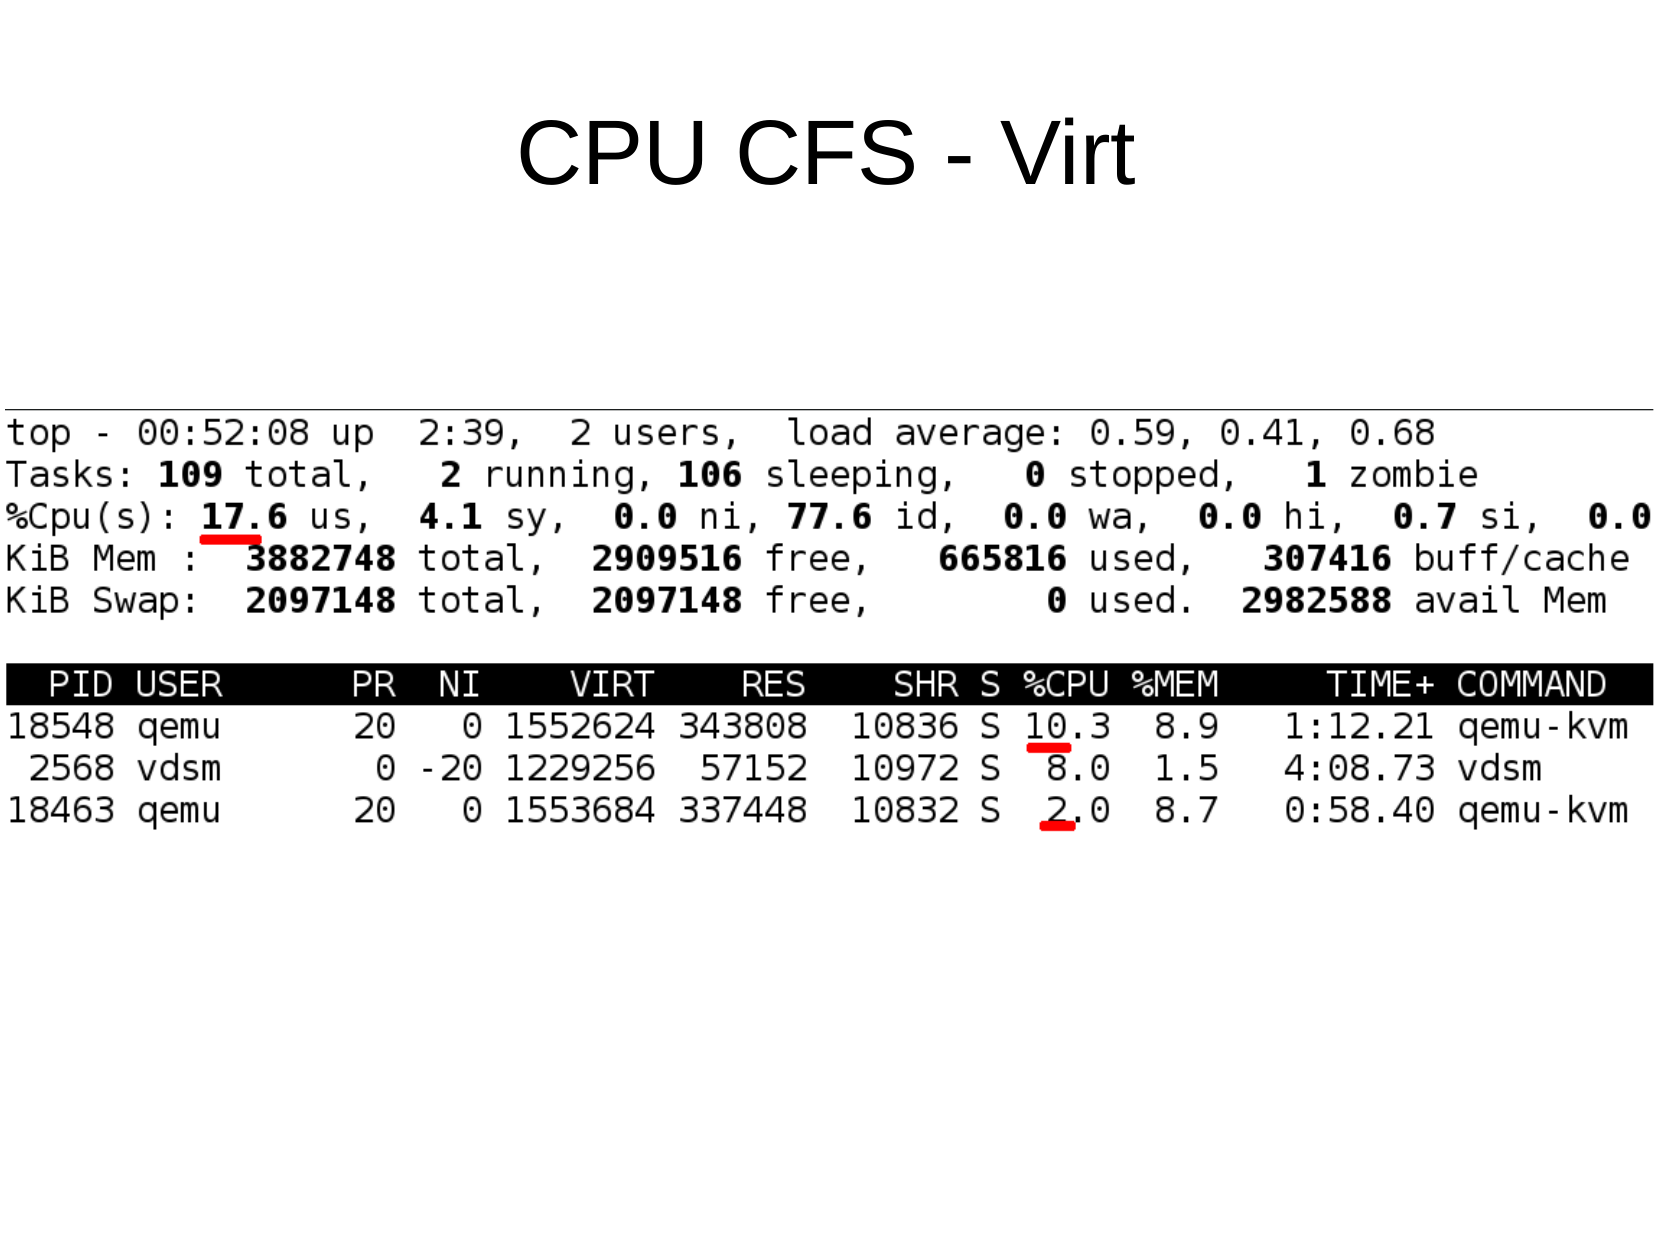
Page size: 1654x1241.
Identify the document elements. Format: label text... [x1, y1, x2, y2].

picture [5, 409, 1654, 837]
title CPU CFS - Virt [82, 49, 1571, 257]
